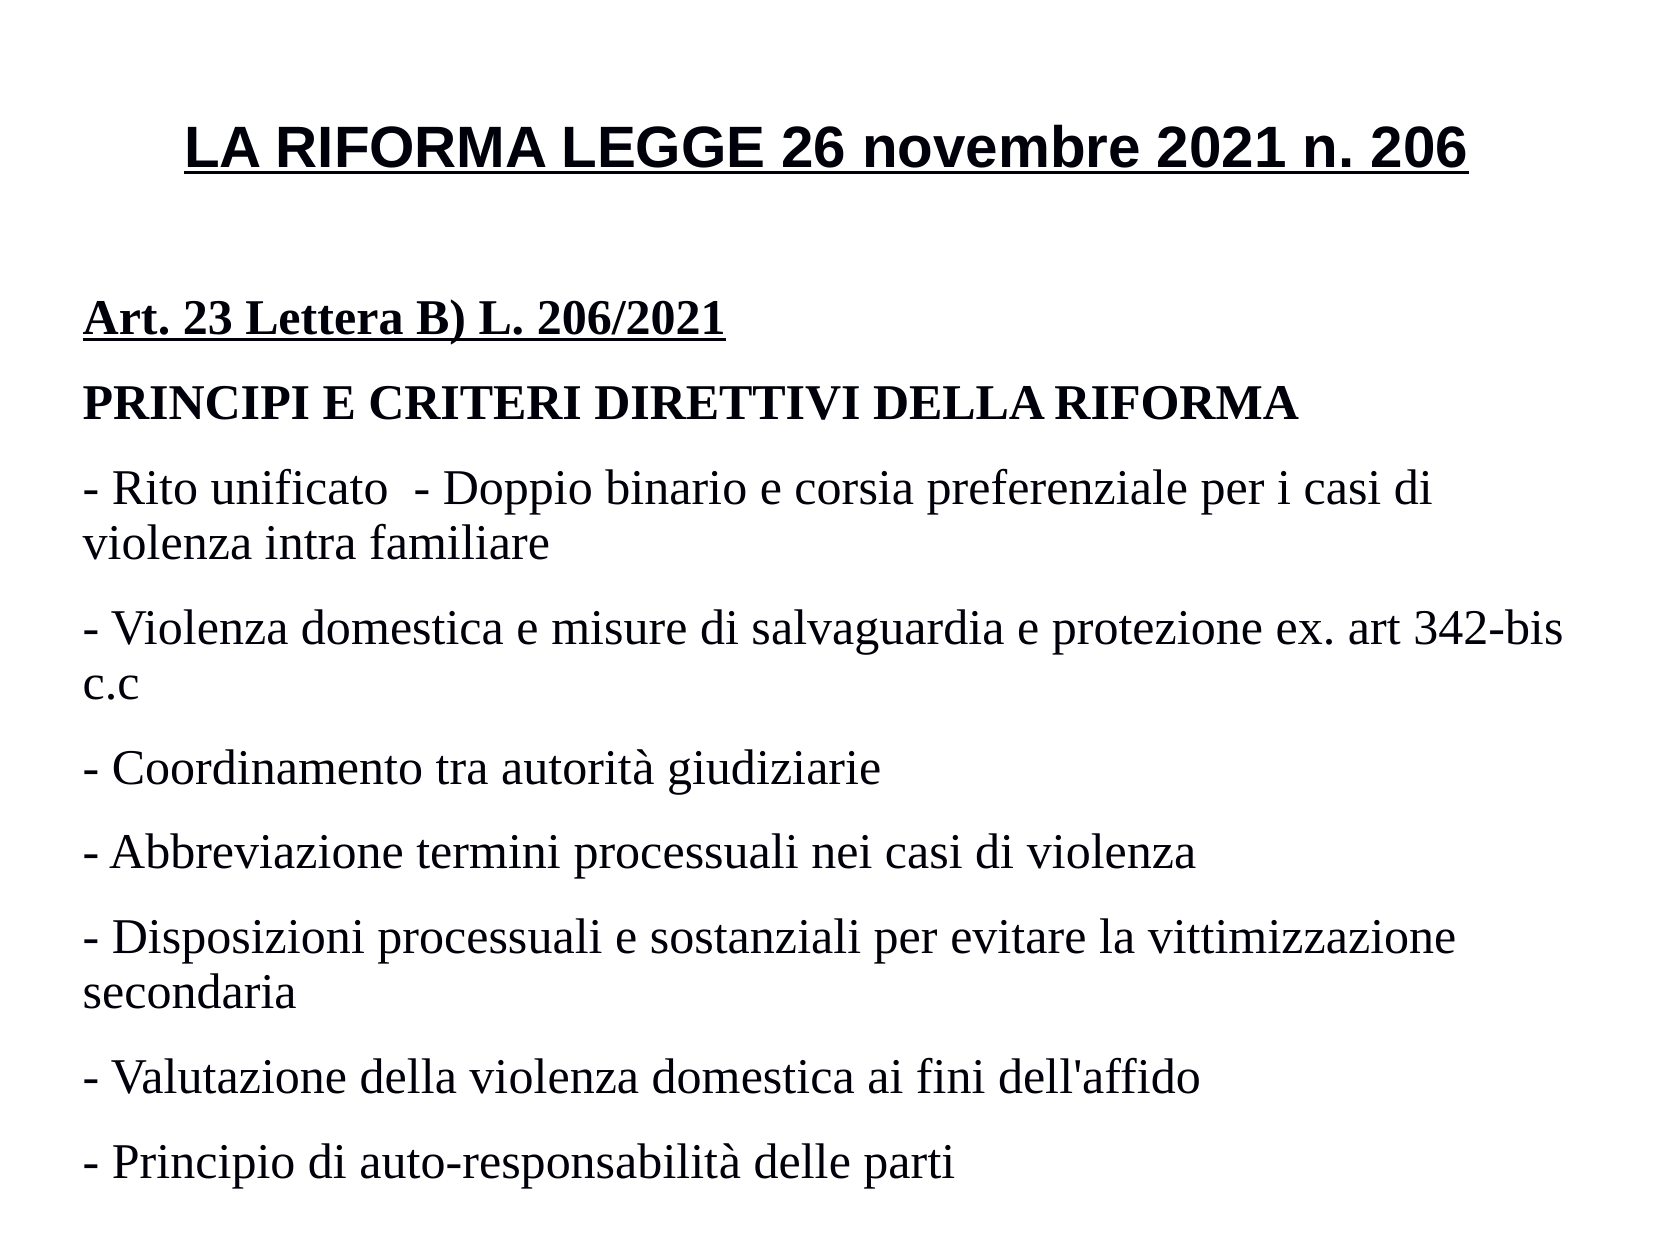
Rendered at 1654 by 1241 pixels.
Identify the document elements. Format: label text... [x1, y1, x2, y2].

title LA RIFORMA LEGGE 26 novembre 2021 n. 206 [82, 43, 1571, 251]
list Art. 23 Lettera B) L. 206/2021 PRINCIPI E CRITERI DIRETTIVI DELLA RIFORMA - Rito unificato - Doppio binario e corsia preferenziale per i casi di violenza intra familiare - Violenza domestica e misure di salvaguardia e protezione ex. art 342-bis c.c - Coordinamento tra autorità giudiziarie - Abbreviazione termini processuali nei casi di violenza - Disposizioni processuali e sostanziali per evitare la vittimizzazione secondaria - Valutazione della violenza domestica ai fini dell'affido - Principio di auto-responsabilità delle parti [82, 290, 1571, 1241]
